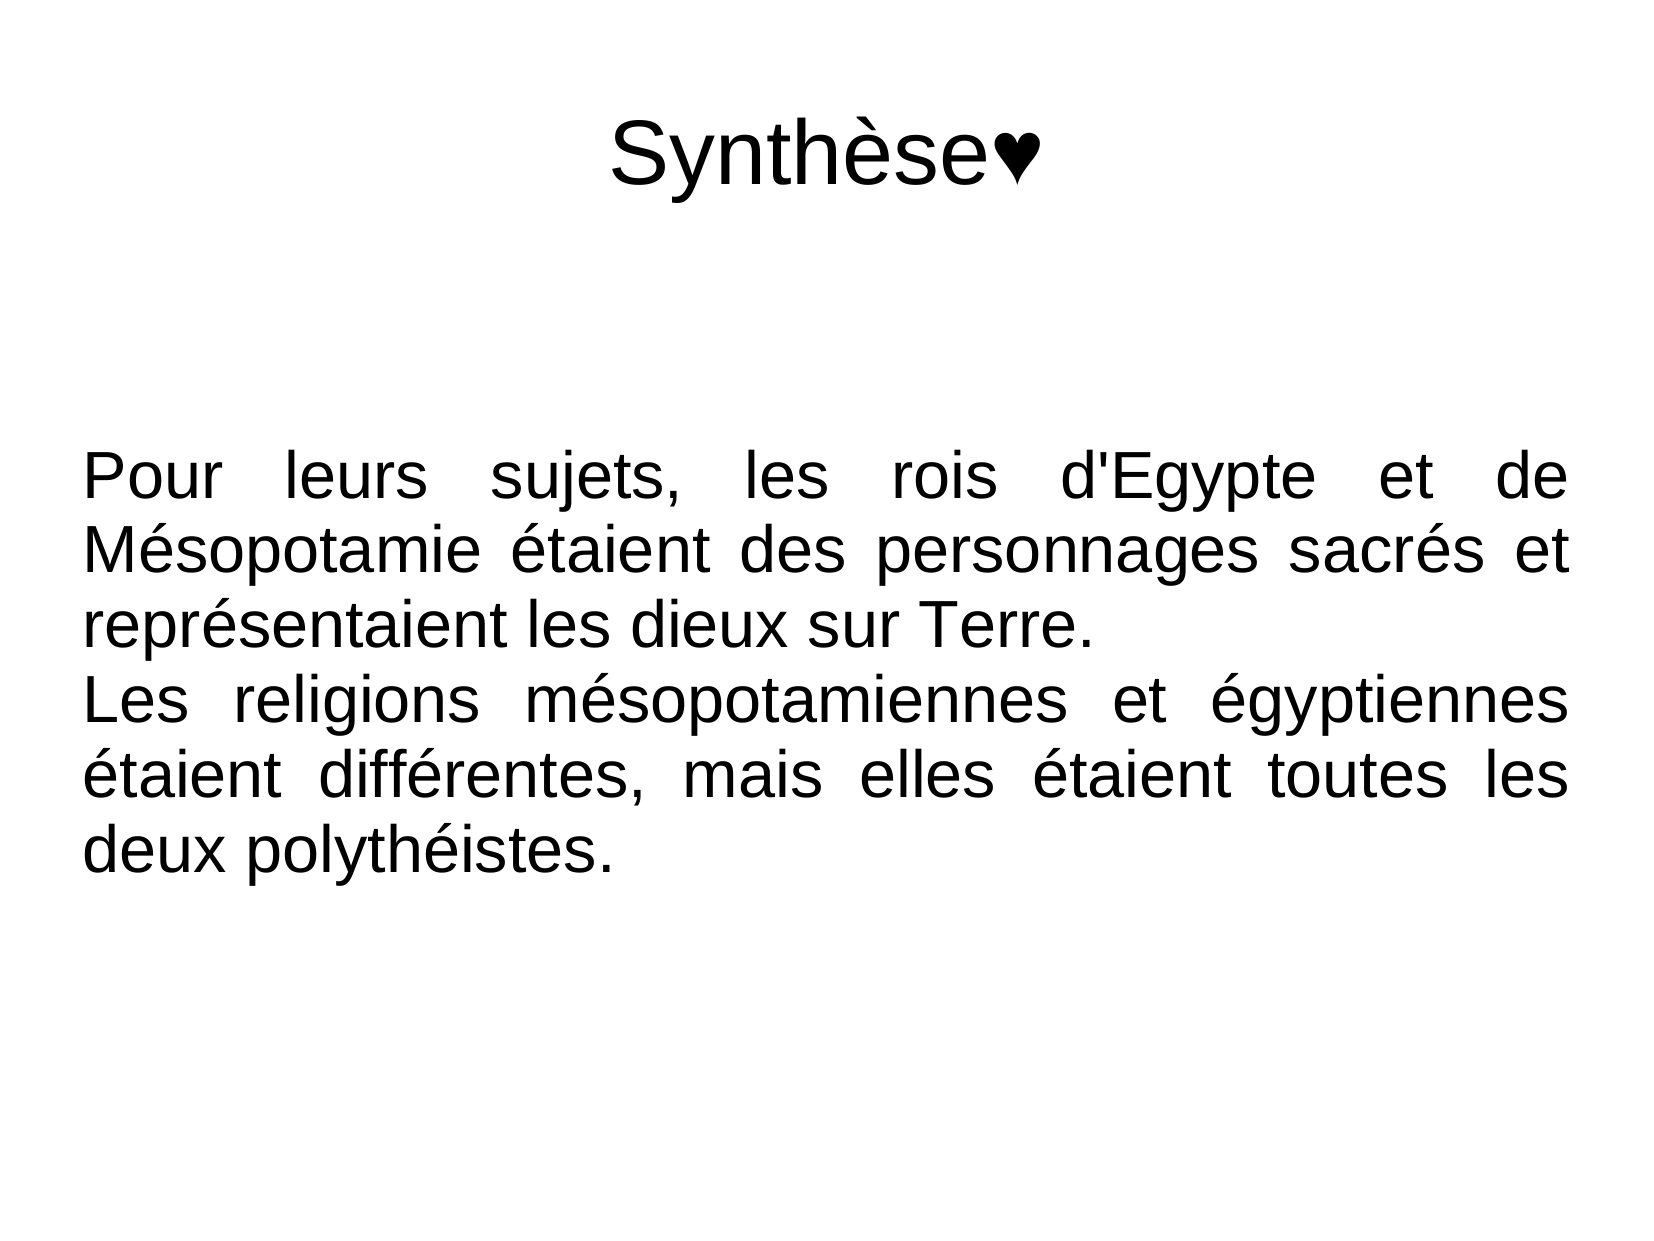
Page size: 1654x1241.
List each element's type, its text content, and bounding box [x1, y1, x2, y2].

title Synthèse♥ [82, 56, 1571, 250]
subtitle Pour leurs sujets, les rois d'Egypte et de Mésopotamie étaient des personnages sacrés et représentaient les dieux sur Terre. Les religions mésopotamiennes et égyptiennes étaient différentes, mais elles étaient toutes les deux polythéistes. [82, 297, 1571, 1102]
